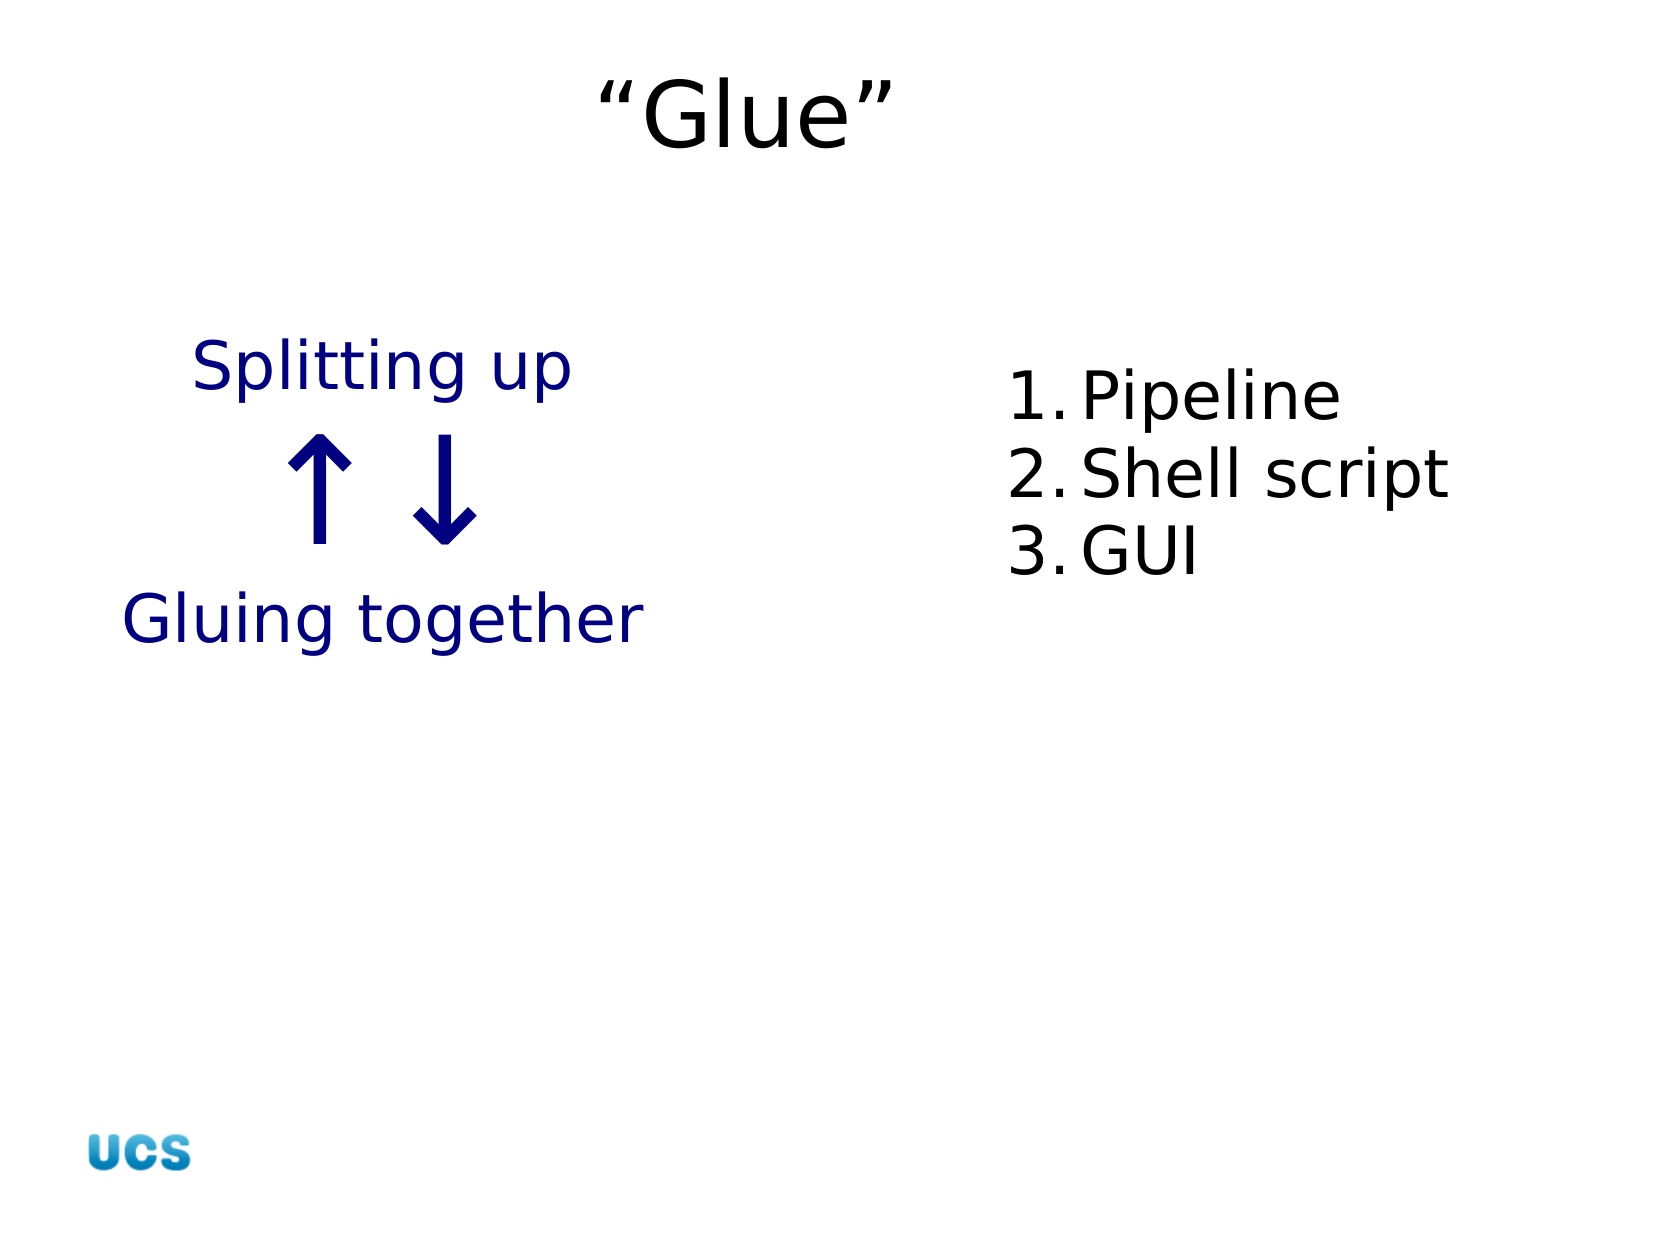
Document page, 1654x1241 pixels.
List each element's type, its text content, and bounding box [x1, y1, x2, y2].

picture [88, 1133, 191, 1172]
text_box Splitting up ↑↓ Gluing together [118, 324, 649, 662]
text_box Pipeline Shell script GUI [1003, 354, 1454, 594]
text_box “Glue” [590, 59, 903, 173]
